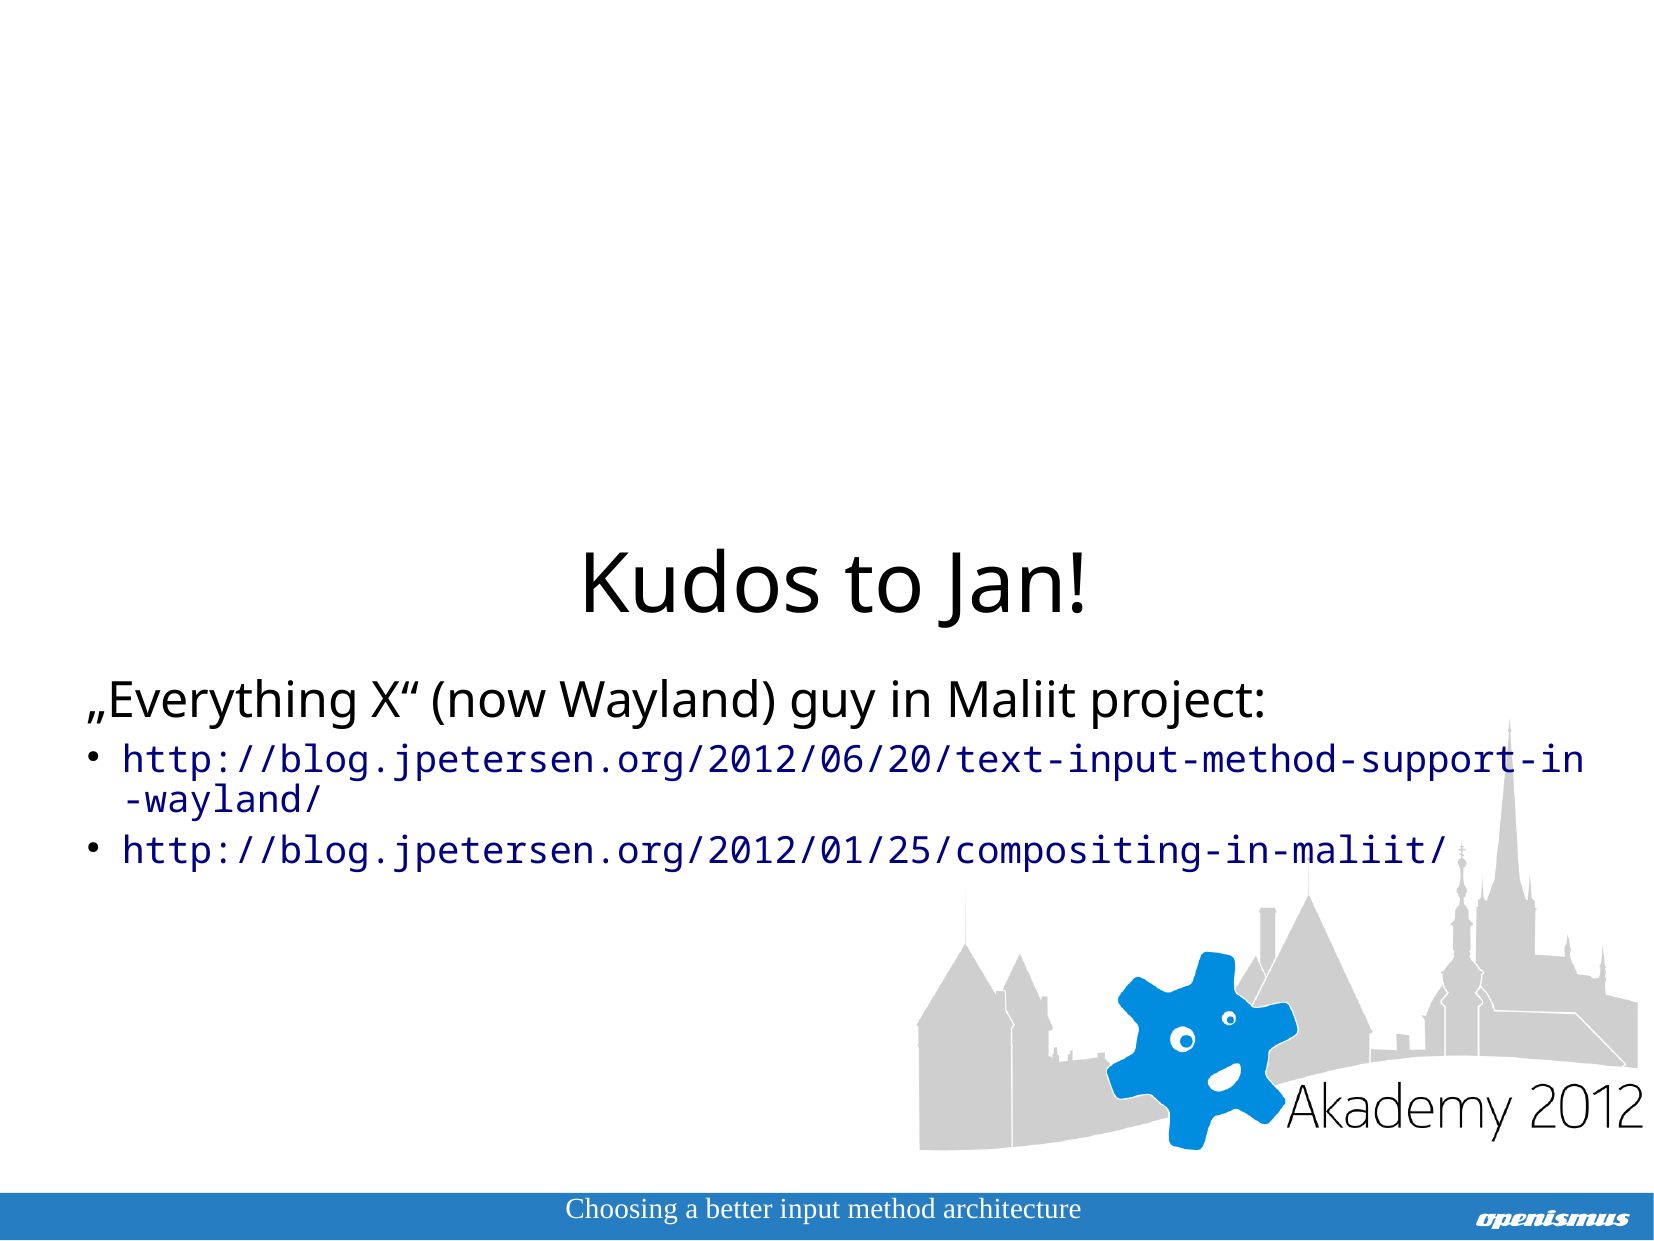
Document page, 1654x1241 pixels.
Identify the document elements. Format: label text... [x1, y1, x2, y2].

picture [900, 660, 1647, 1187]
text_box „Everything X“ (now Wayland) guy in Maliit project: http://blog.jpetersen.org/2012/06/20/text-input-method-support-in-wayland/ http://blog.jpetersen.org/2012/01/25/compositing-in-maliit/ [71, 656, 1608, 860]
text_box Kudos to Jan! [80, 515, 1587, 624]
picture [1476, 1210, 1630, 1229]
